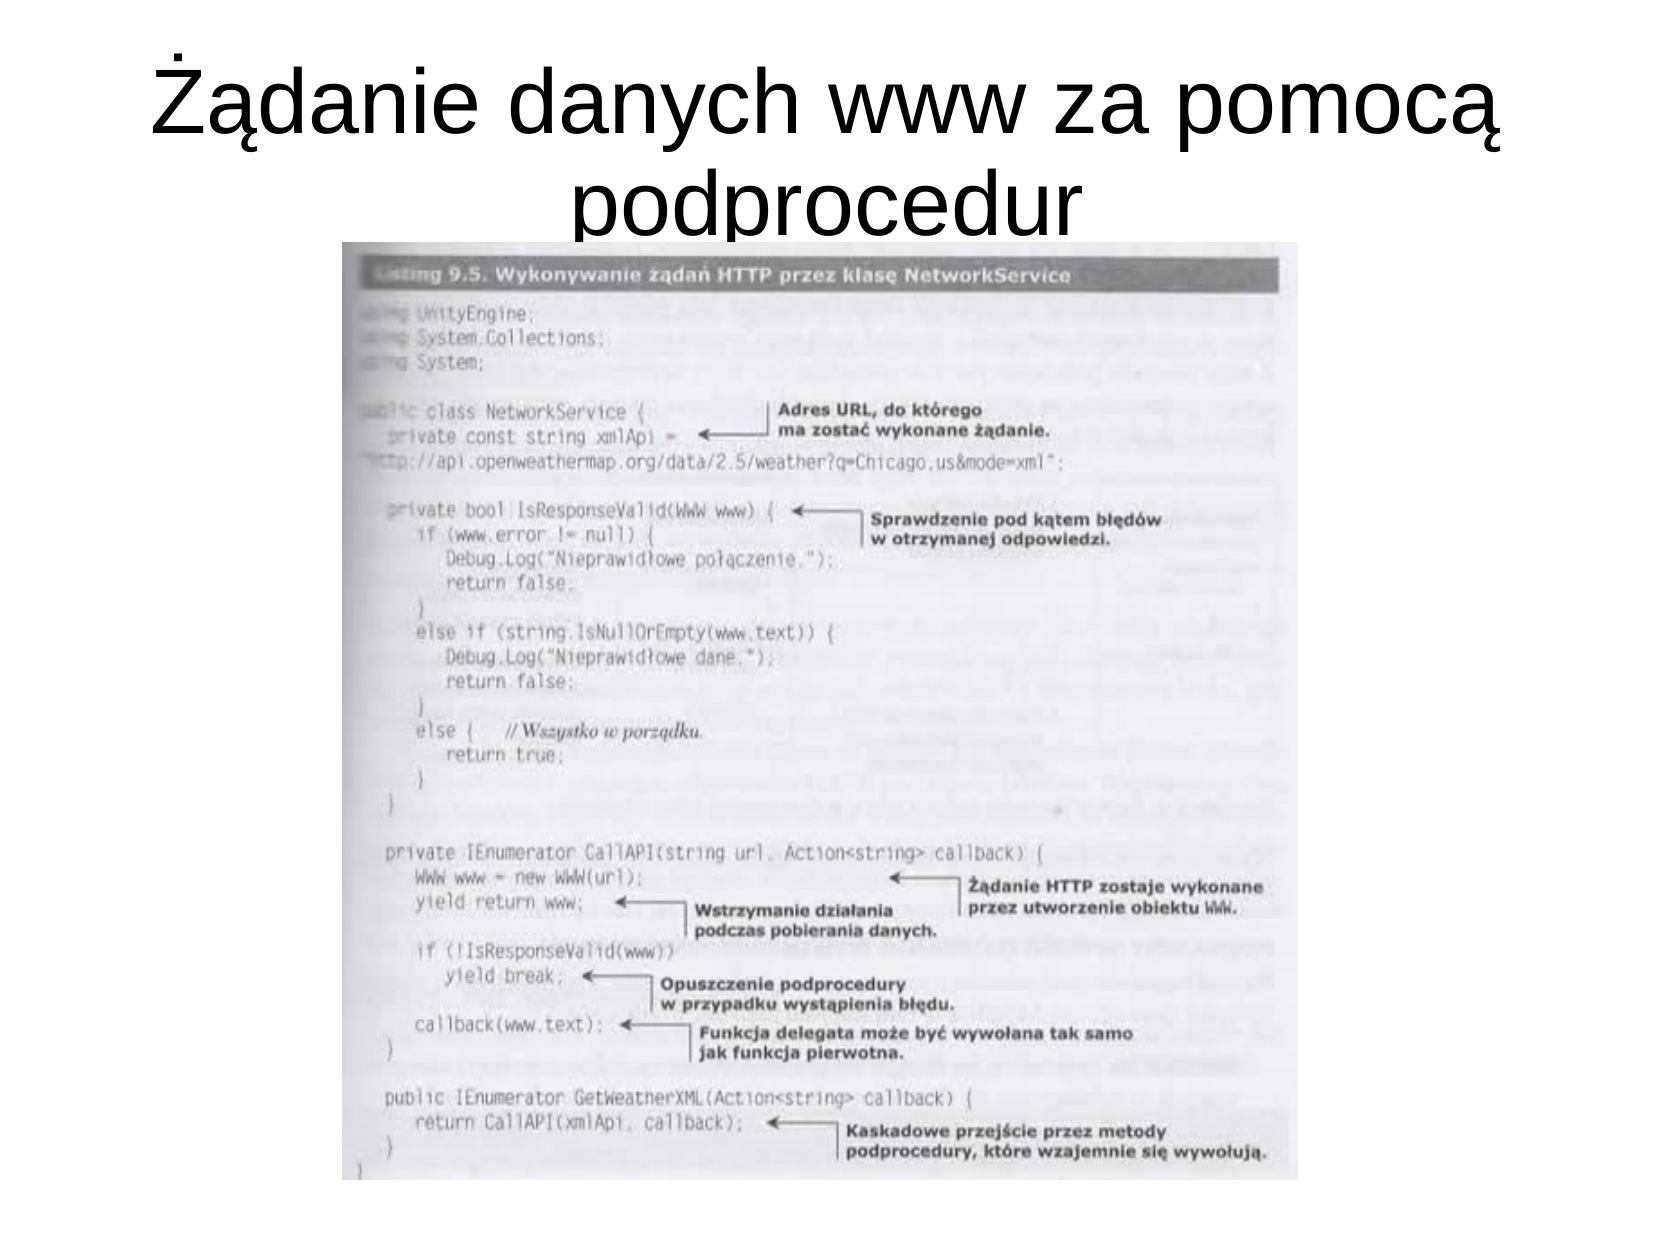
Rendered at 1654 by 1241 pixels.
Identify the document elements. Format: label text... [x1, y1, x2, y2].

title Żądanie danych www za pomocą podprocedur [82, 49, 1571, 257]
picture [342, 242, 1298, 1180]
